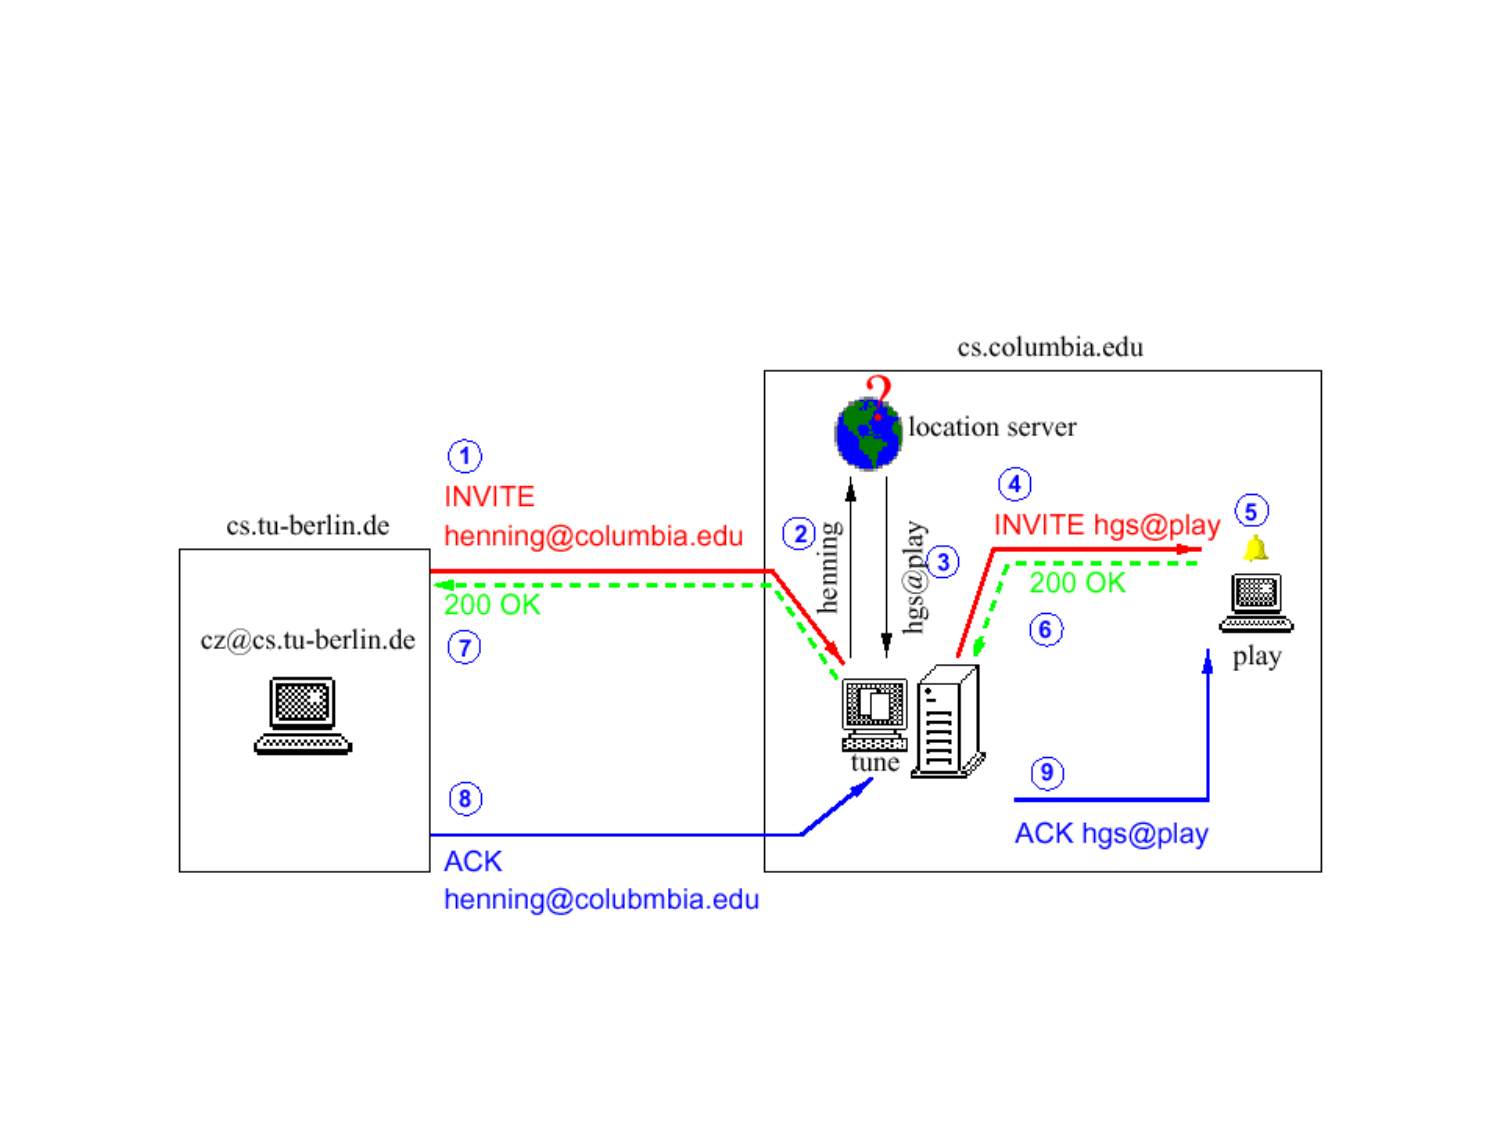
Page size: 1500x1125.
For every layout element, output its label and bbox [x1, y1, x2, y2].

picture [140, 328, 1360, 934]
